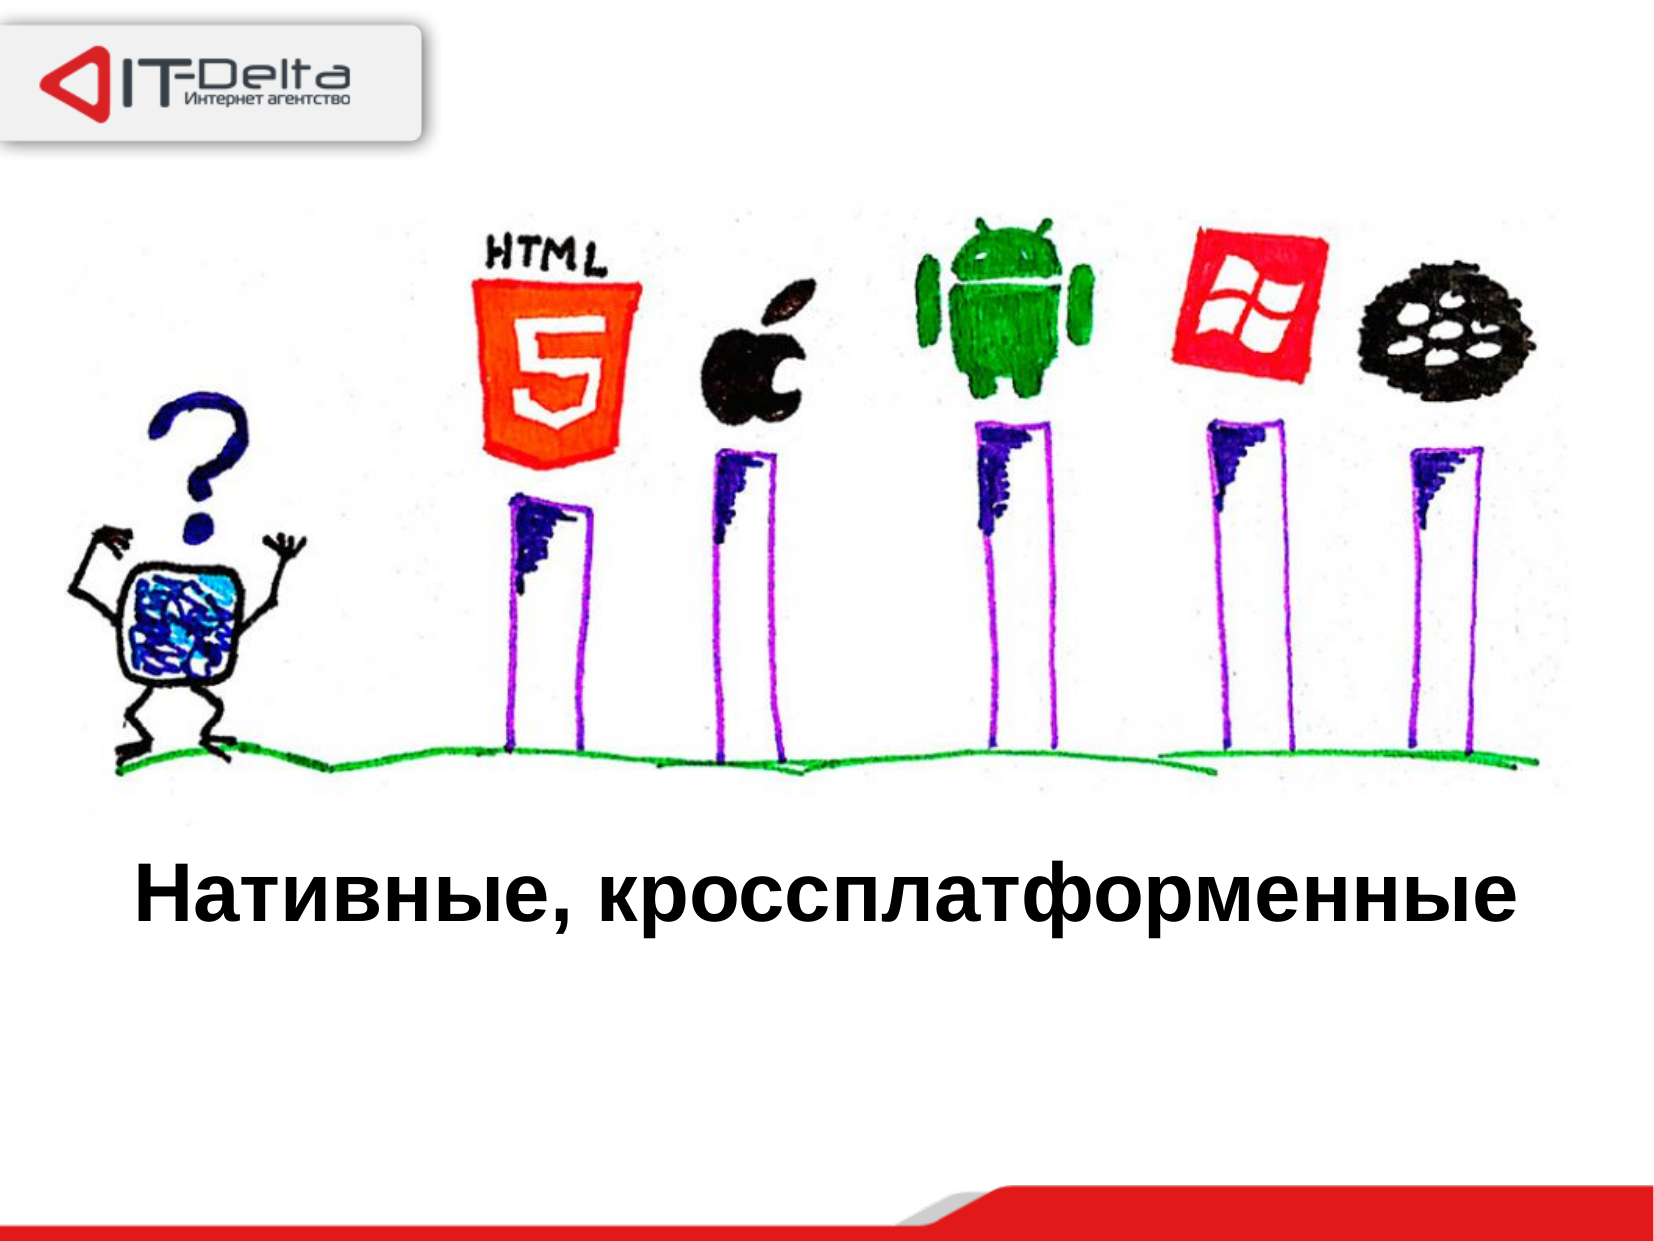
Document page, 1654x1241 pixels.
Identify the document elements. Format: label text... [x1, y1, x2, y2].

picture [0, 1165, 1654, 1241]
text_box Нативные, кроссплатформенные [23, 838, 1630, 947]
picture [0, 0, 1571, 827]
